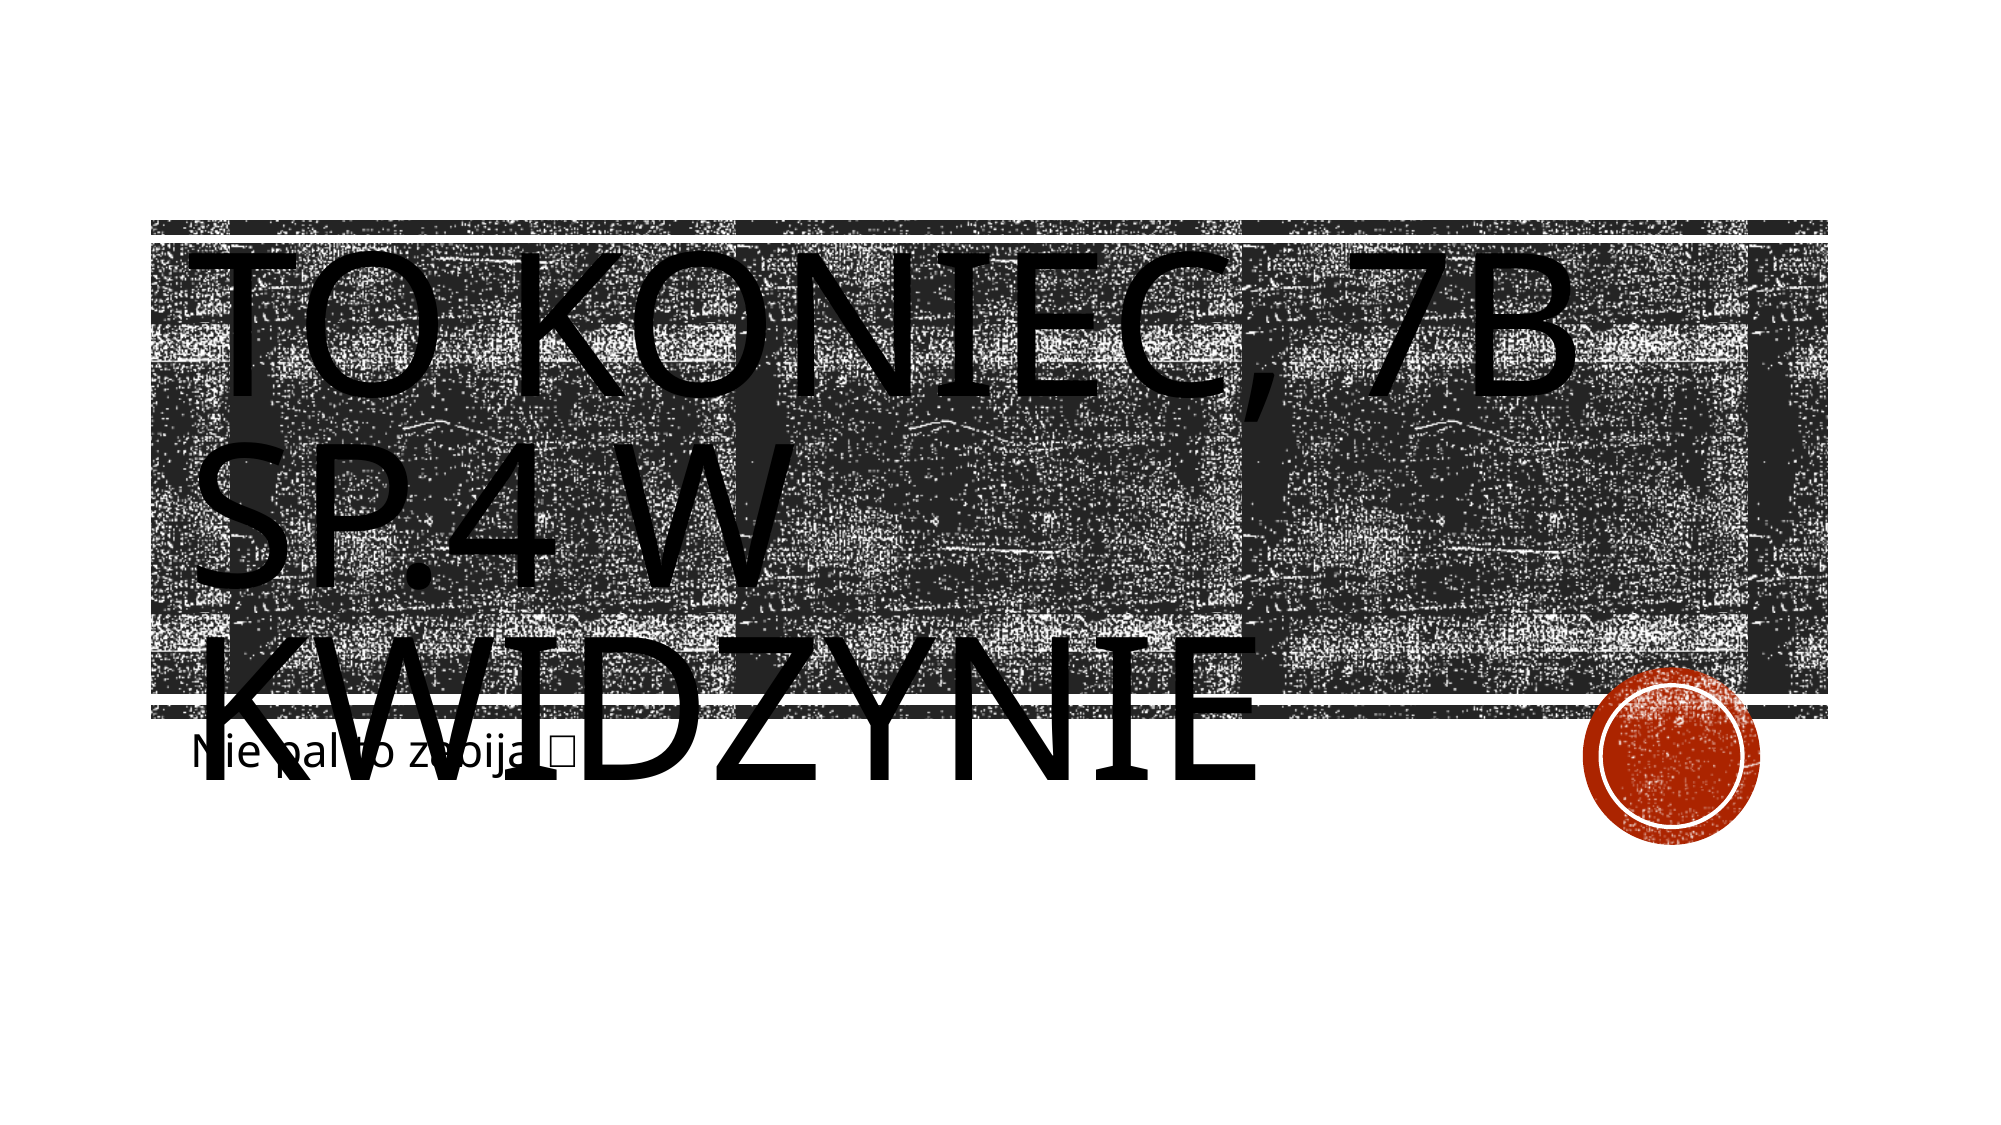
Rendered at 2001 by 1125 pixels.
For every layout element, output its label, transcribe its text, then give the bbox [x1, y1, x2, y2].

title TO koniec, 7b sp.4 w kwidzynie [172, 234, 1808, 733]
subtitle Nie pal to zabija  [175, 720, 1471, 896]
